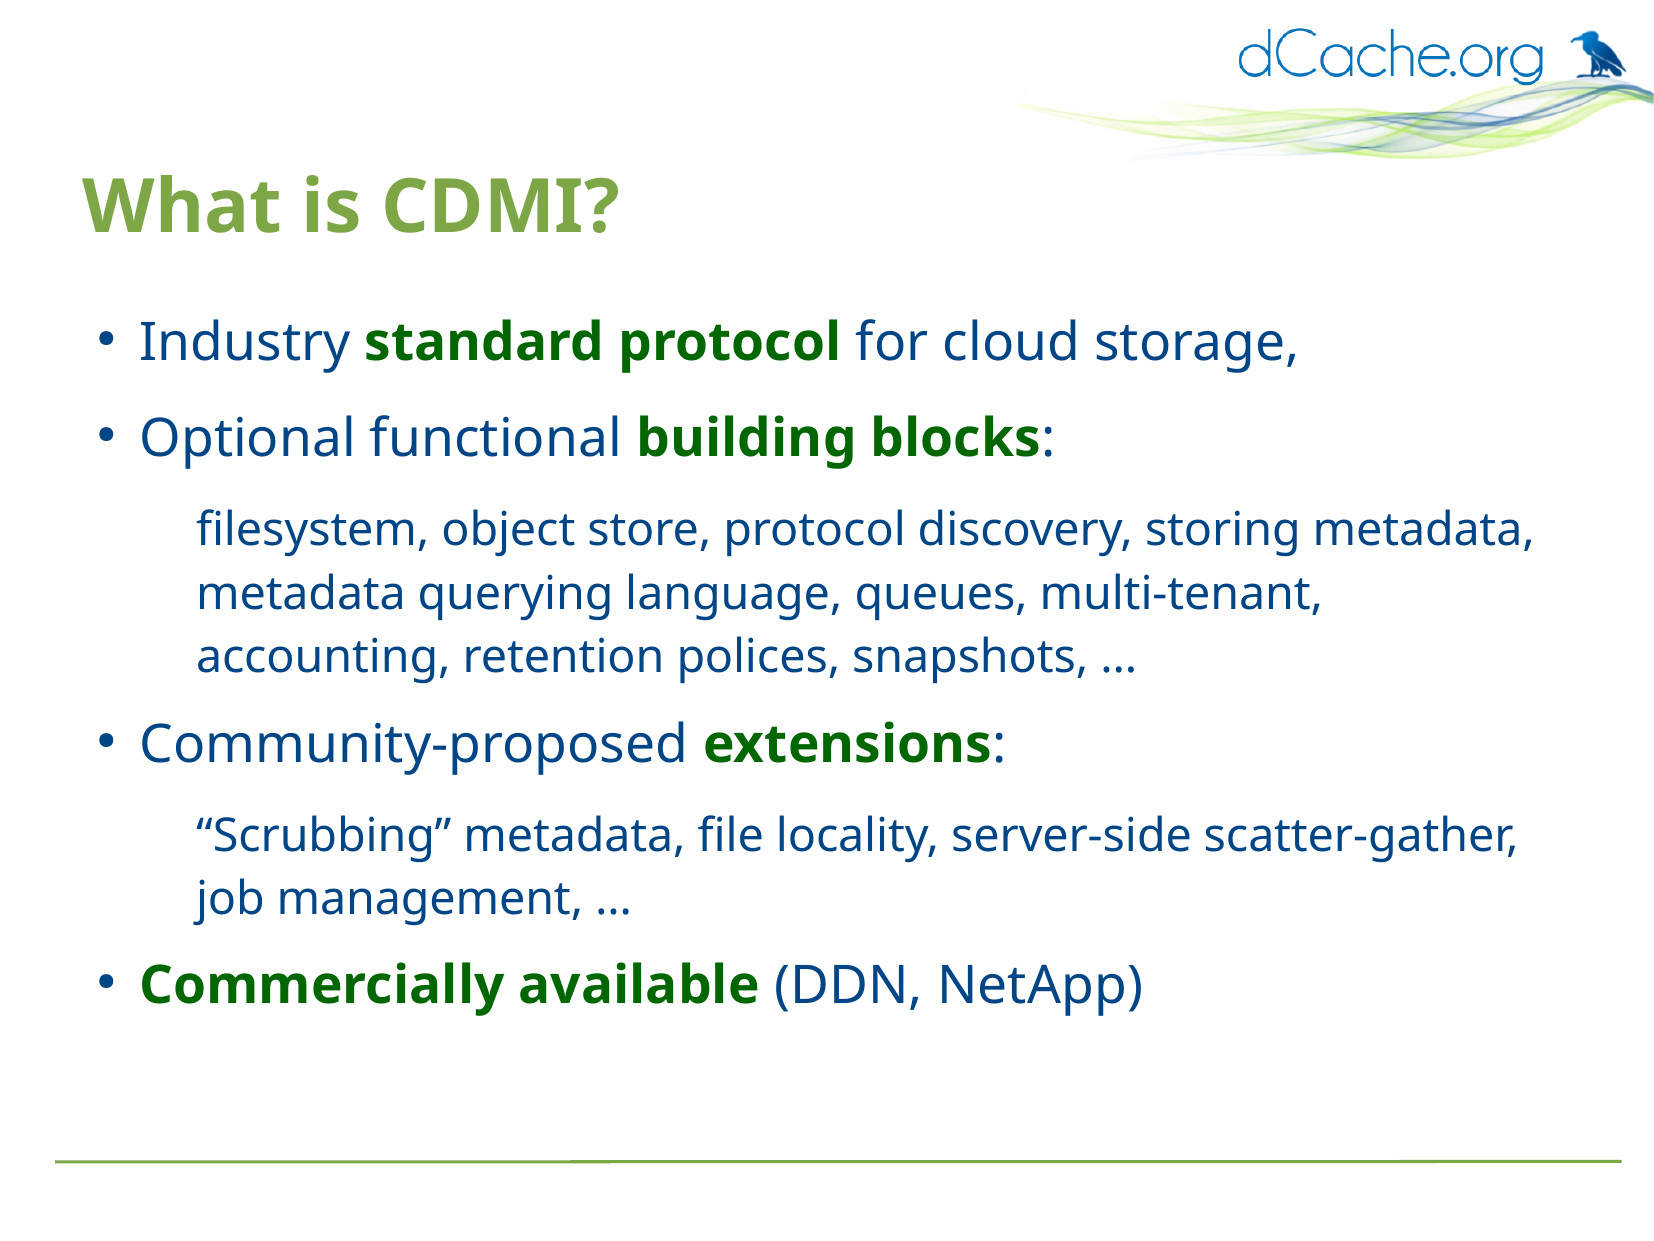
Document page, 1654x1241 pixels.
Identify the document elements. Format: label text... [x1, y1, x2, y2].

list Industry standard protocol for cloud storage, Optional functional building blocks: filesystem, object store, protocol discovery, storing metadata, metadata querying language, queues, multi-tenant, accounting, retention polices, snapshots, … Community-proposed extensions: “Scrubbing” metadata, file locality, server-side scatter-gather, job management, … Commercially available (DDN, NetApp) [82, 302, 1571, 1023]
title What is CDMI? [82, 155, 1605, 252]
picture [956, 16, 1654, 169]
